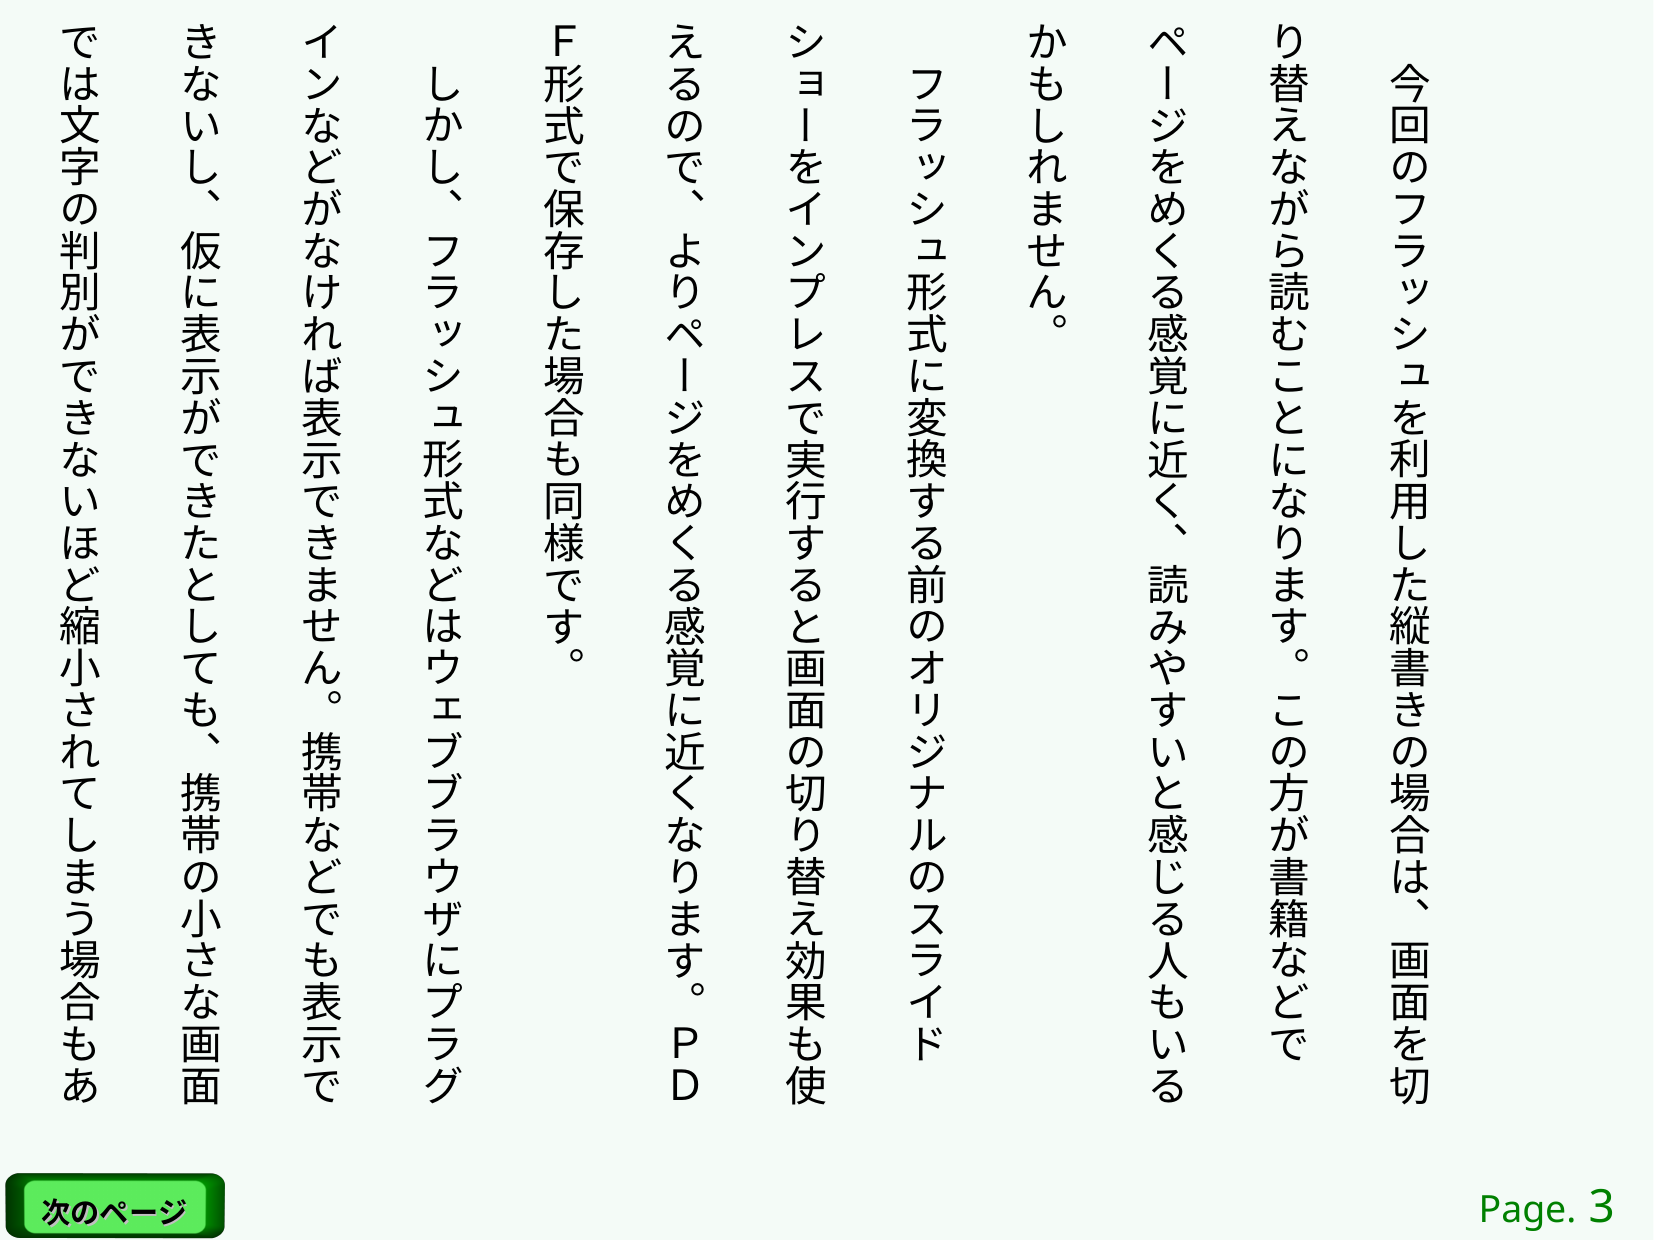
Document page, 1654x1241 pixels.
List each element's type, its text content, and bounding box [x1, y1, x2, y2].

text_box Page. 3 [1463, 1166, 1654, 1241]
text_box 今回のフラッシュを利用した縦書きの場合は、画面を切り替えながら読むことになります。この方が書籍などでページをめくる感覚に近く、読みやすいと感じる人もいるかもしれません。 フラッシュ形式に変換する前のオリジナルのスライドショーをインプレスで実行すると画面の切り替え効果も使えるので、よりページをめくる感覚に近くなります。ＰＤＦ形式で保存した場合も同様です。 しかし、フラッシュ形式などはウェブブラウザにプラグインなどがなければ表示できません。携帯などでも表示できないし、仮に表示ができたとしても、携帯の小さな画面では文字の判別ができないほど縮小されてしまう場合もあります。どうしても閲覧環境が制限されてしまうのです。 ＨＴＭＬの場合はそのような心配はほとんどありません。縦書きの文章が横書きで表示されてしまうことはありますが、最低限、文字を読むことだけはできるはずです。 [131, 0, 1523, 1146]
text_box 次のページ [41, 1189, 191, 1225]
